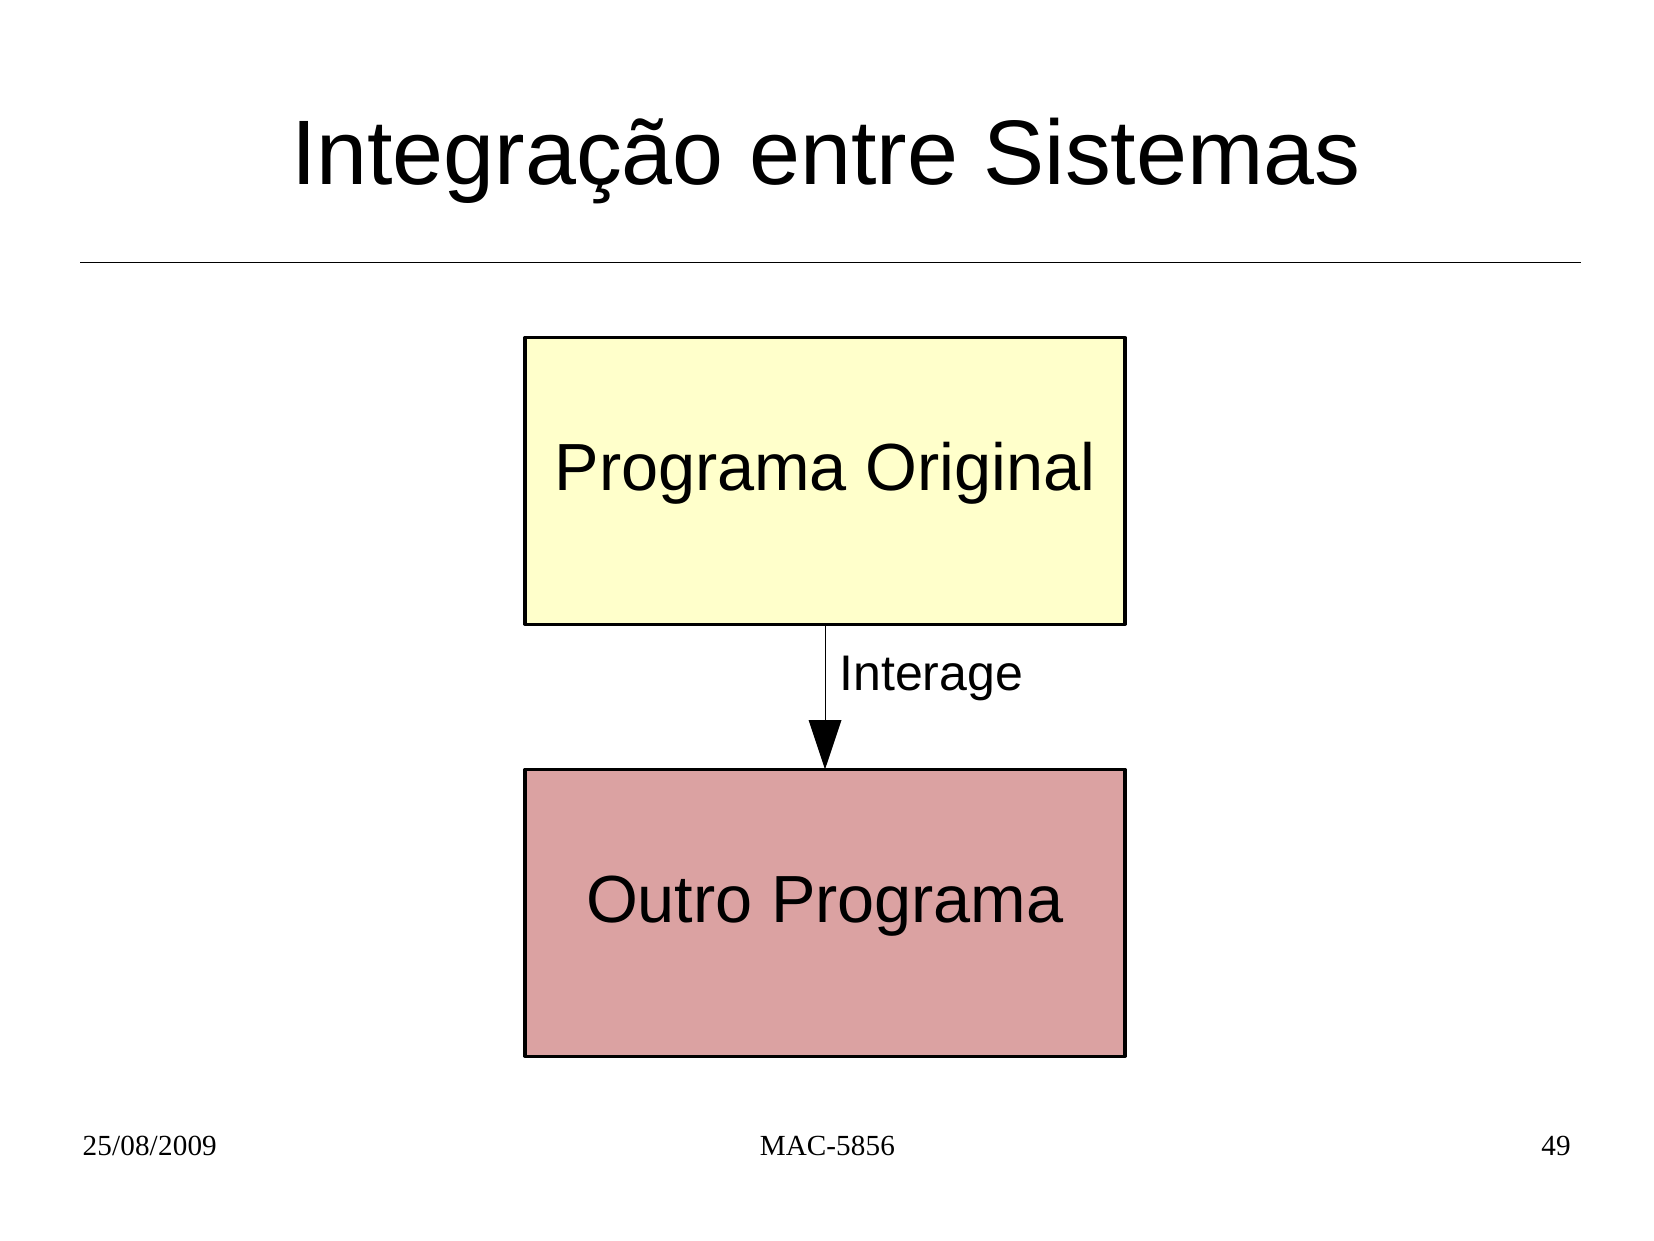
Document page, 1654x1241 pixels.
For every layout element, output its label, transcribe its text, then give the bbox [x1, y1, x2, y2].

text_box Interage [825, 637, 1038, 715]
text_box Programa Original [525, 337, 1126, 625]
text_box Outro Programa [525, 769, 1126, 1057]
title Integração entre Sistemas [82, 49, 1571, 257]
